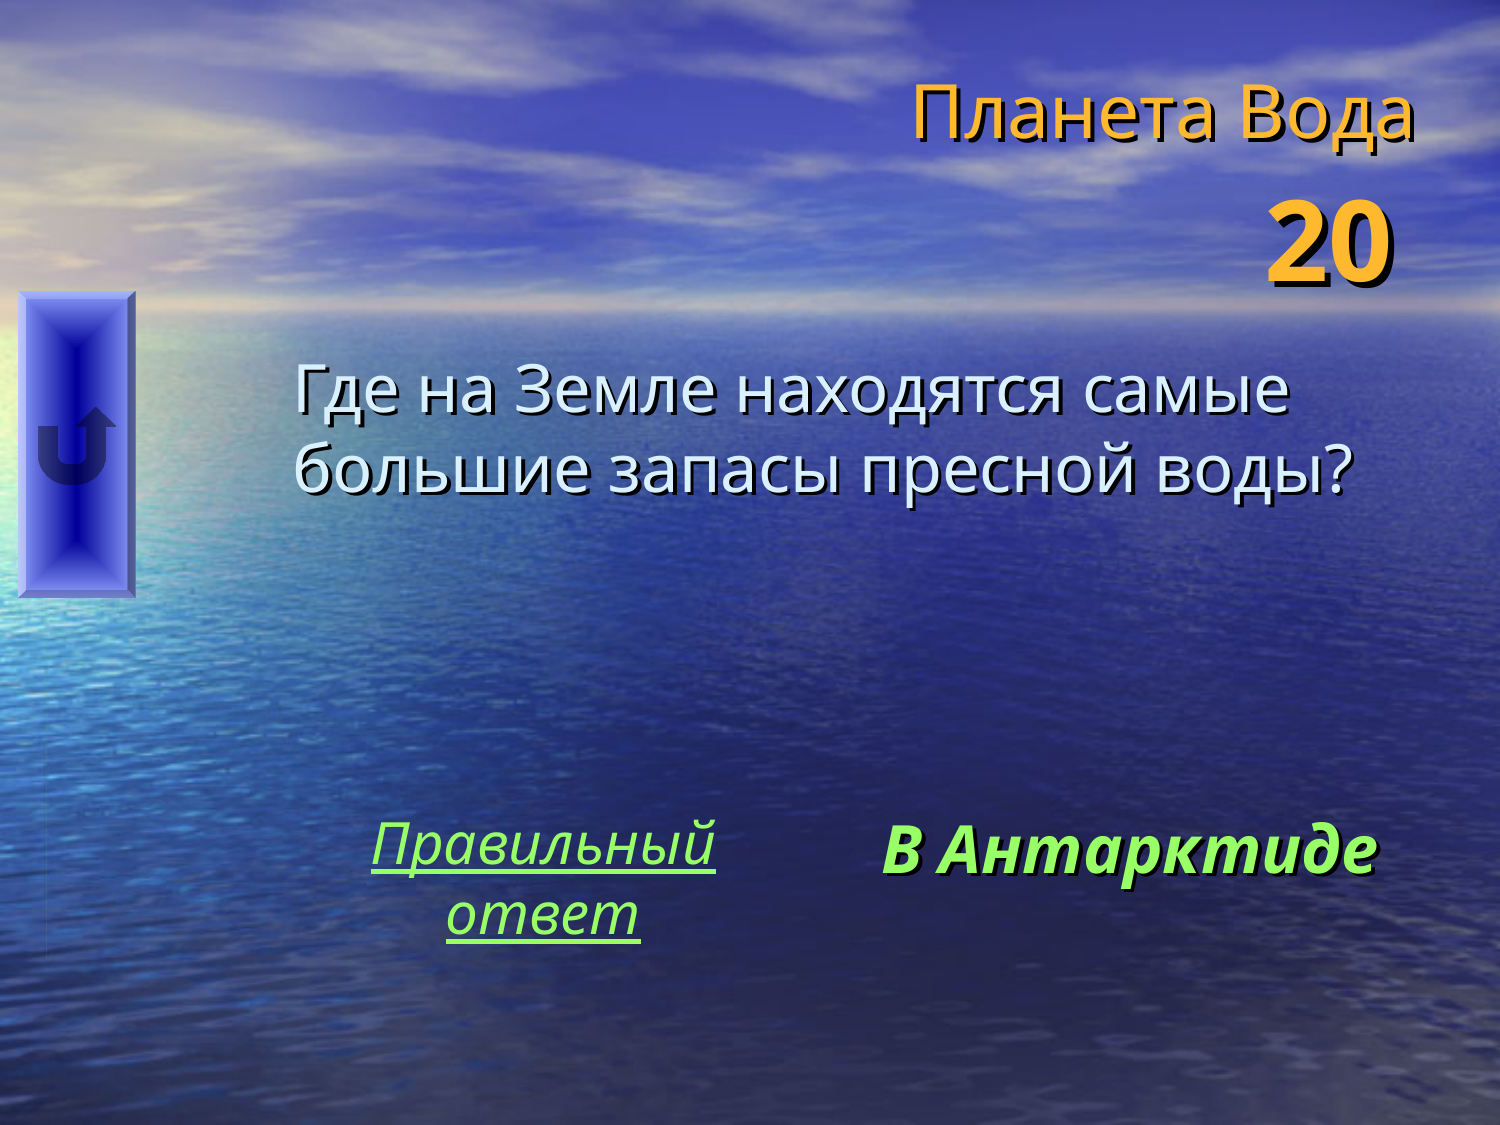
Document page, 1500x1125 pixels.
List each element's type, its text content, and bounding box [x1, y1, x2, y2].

text_box В Антарктиде [253, 798, 1412, 1094]
picture [0, 0, 1500, 1125]
text_box Правильный ответ [253, 798, 833, 882]
text_box 20 [1234, 160, 1424, 291]
title Планета Вода [844, 54, 1483, 161]
subtitle Где на Земле находятся самые большие запасы пресной воды? [277, 337, 1447, 764]
text_box [19, 290, 136, 598]
text_box 60 [17, 290, 26, 598]
